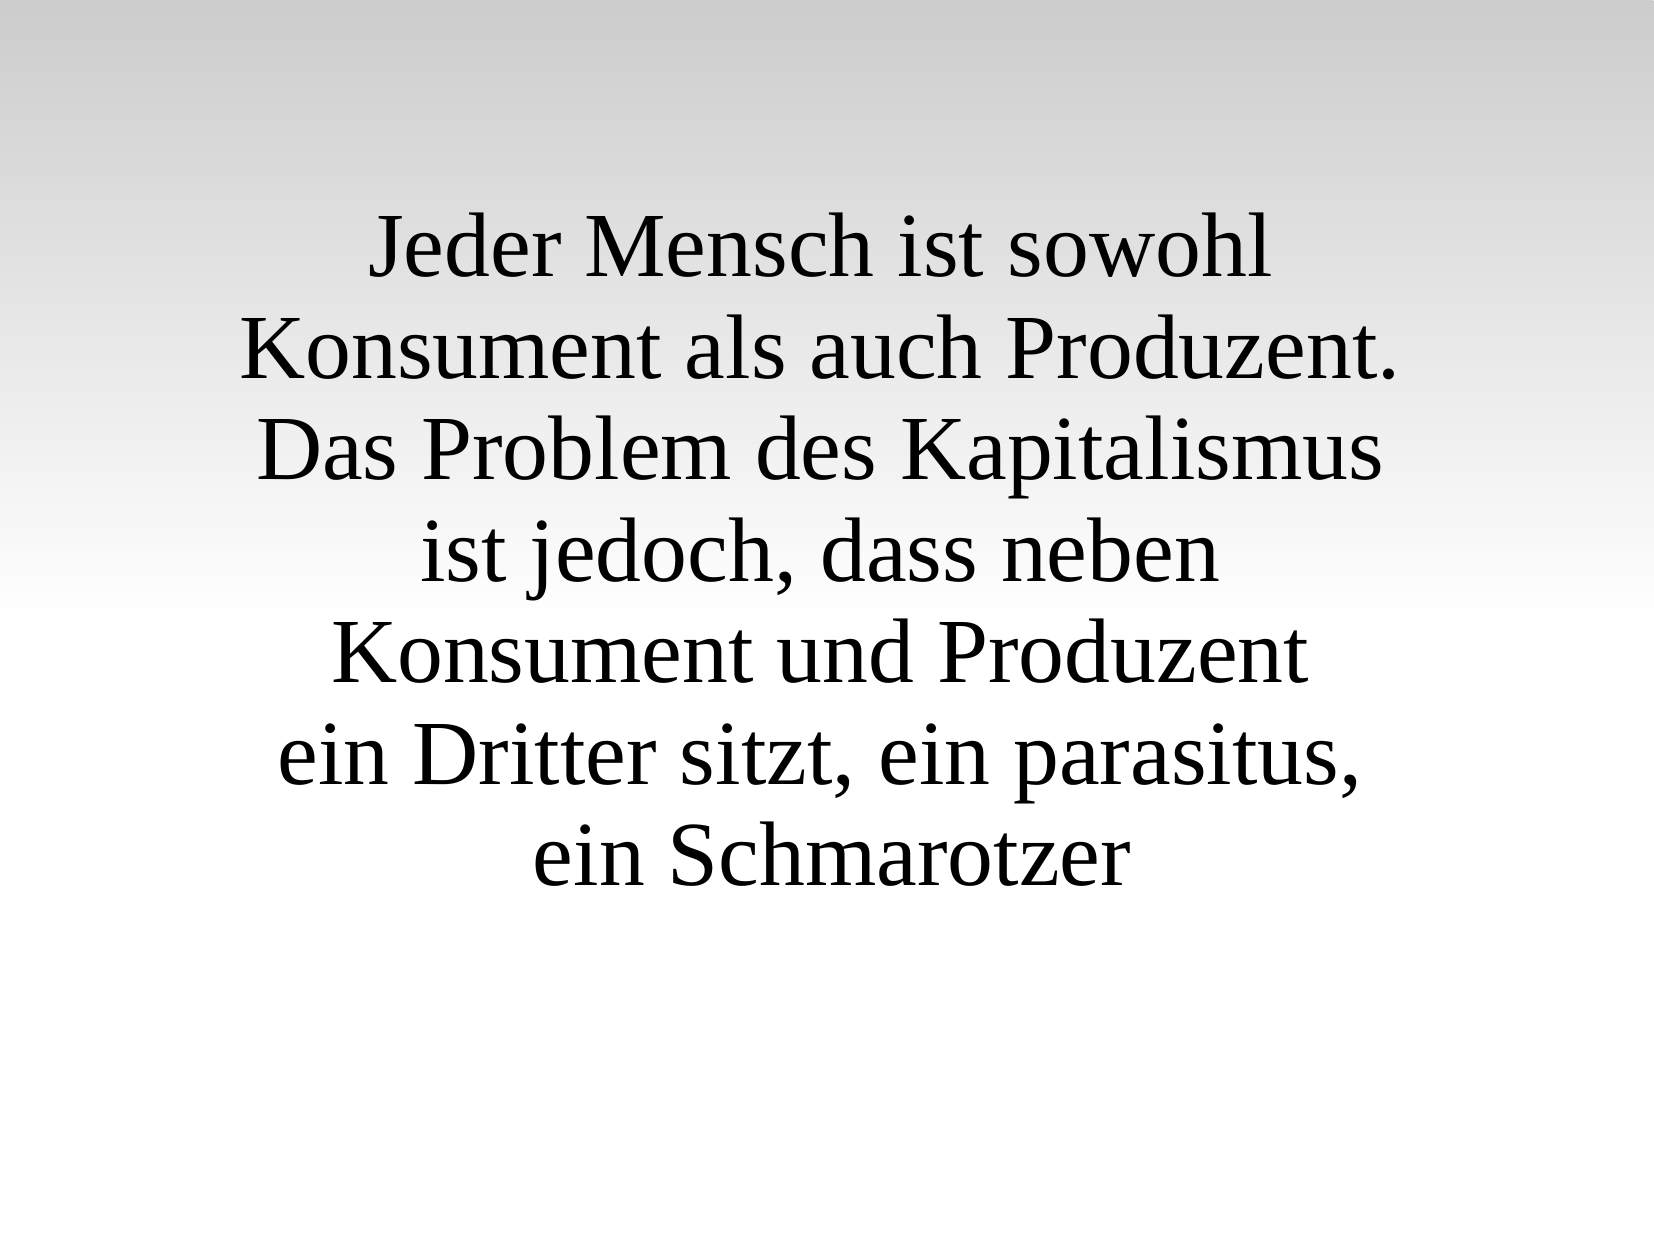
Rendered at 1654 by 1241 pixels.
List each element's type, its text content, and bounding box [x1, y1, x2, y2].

text_box Jeder Mensch ist sowohl Konsument als auch Produzent. Das Problem des Kapitalismus ist jedoch, dass neben Konsument und Produzent ein Dritter sitzt, ein parasitus, ein Schmarotzer [224, 187, 1441, 913]
